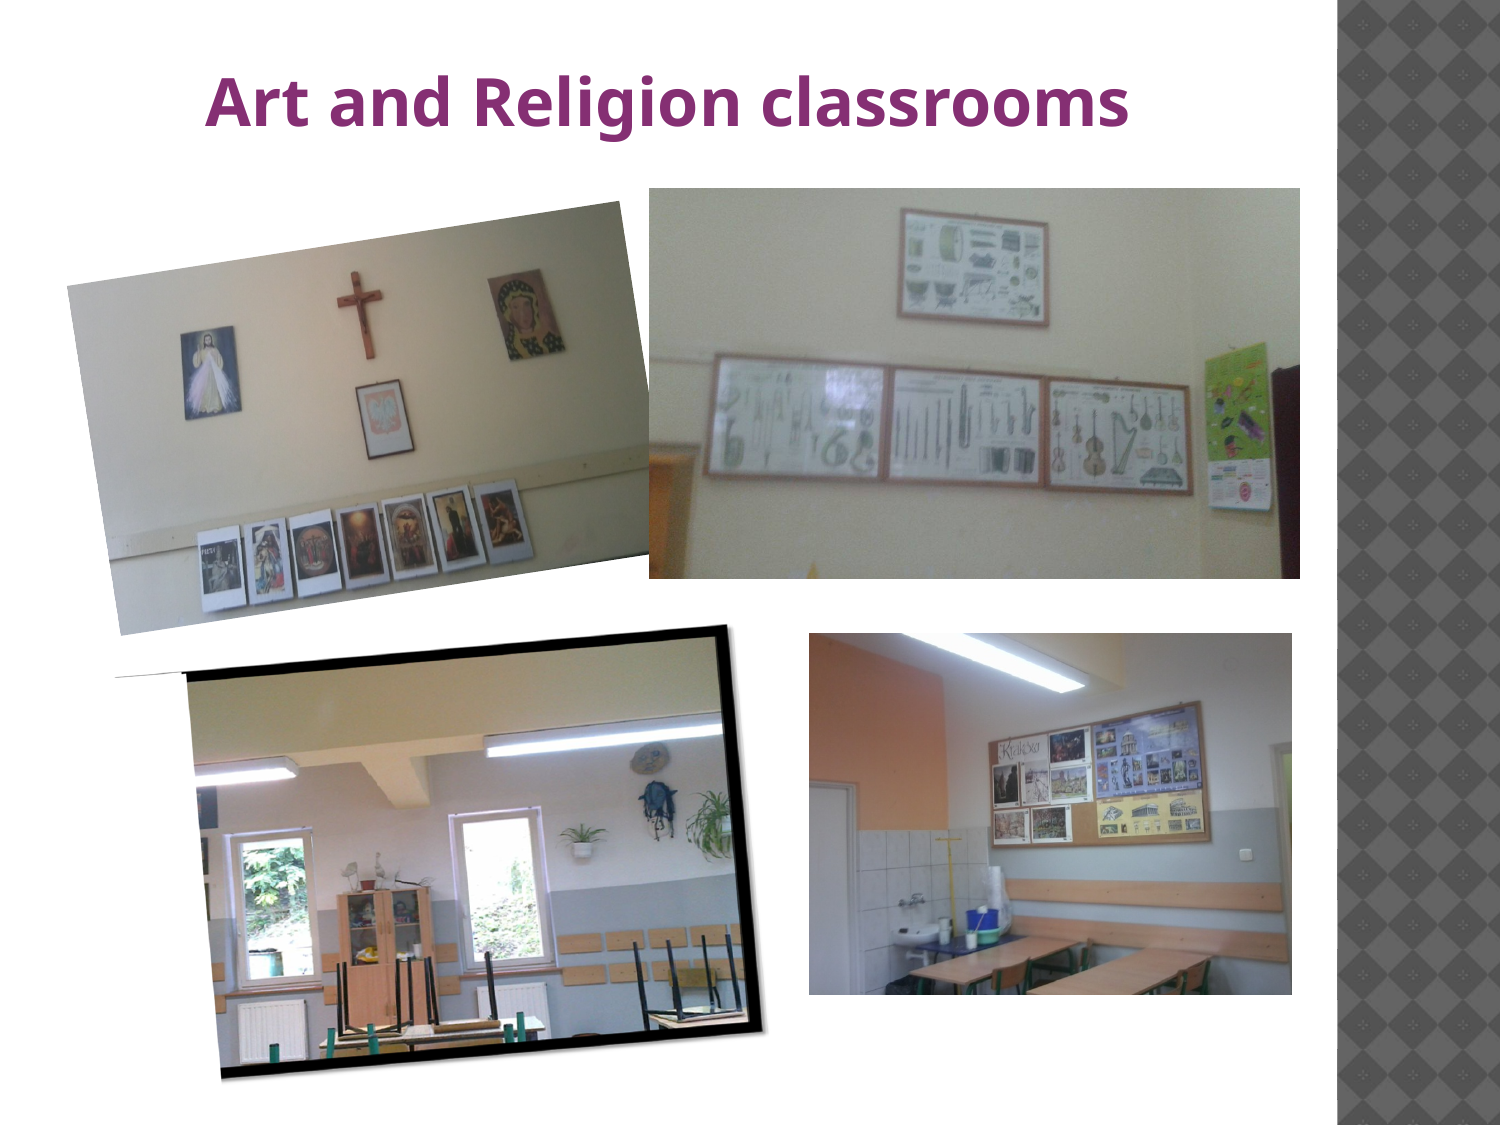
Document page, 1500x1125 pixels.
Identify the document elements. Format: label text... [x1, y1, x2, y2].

picture [809, 633, 1292, 996]
picture [1337, 0, 1500, 1125]
picture [66, 188, 1300, 636]
picture [112, 621, 772, 1093]
title Art and Religion classrooms [75, 52, 1263, 220]
